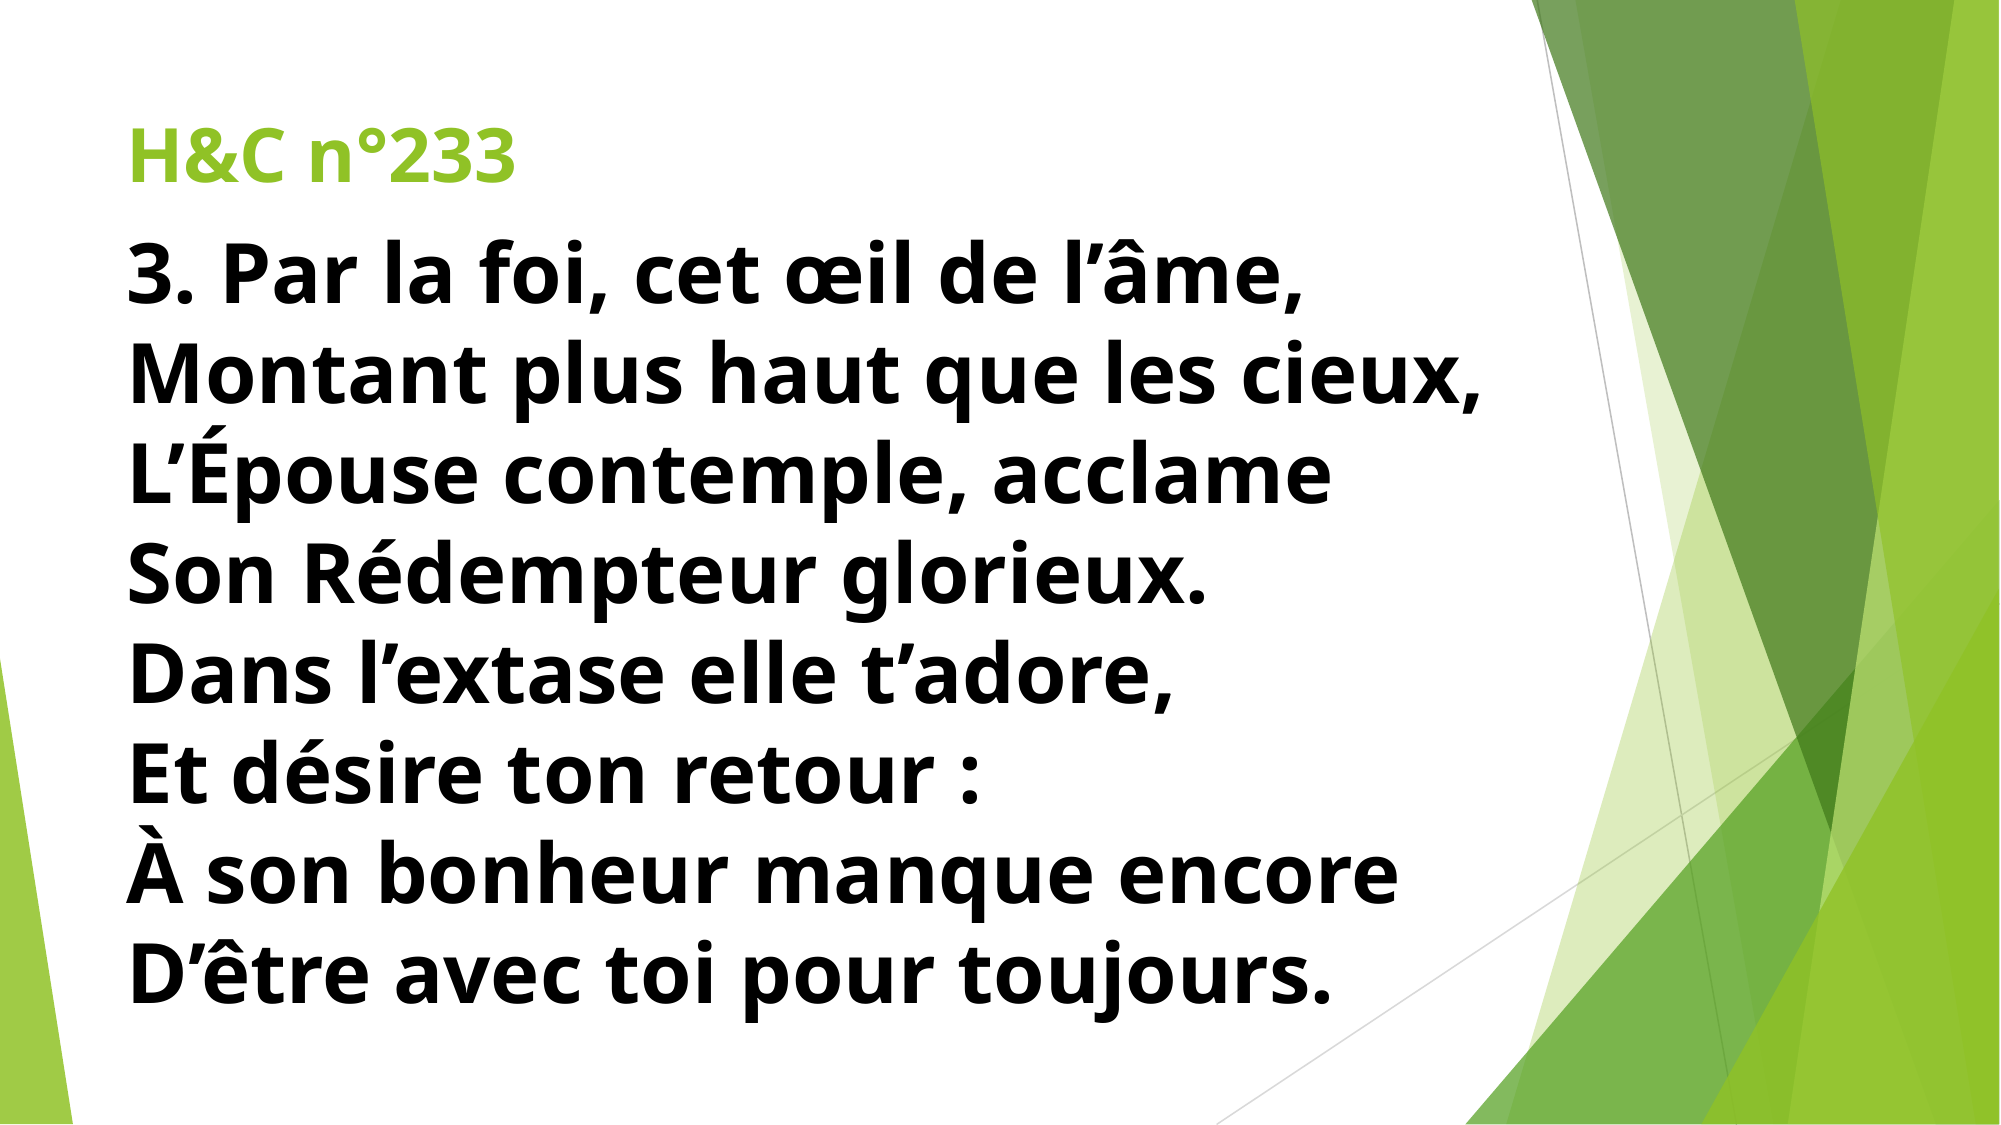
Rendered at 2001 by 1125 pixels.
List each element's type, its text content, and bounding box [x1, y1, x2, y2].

text_box 3. Par la foi, cet œil de l’âme, Montant plus haut que les cieux, L’Épouse contemple, acclame Son Rédempteur glorieux. Dans l’extase elle t’adore, Et désire ton retour : À son bonheur manque encore D’être avec toi pour toujours. [111, 212, 1949, 1063]
text_box H&C n°233 [111, 99, 1522, 212]
